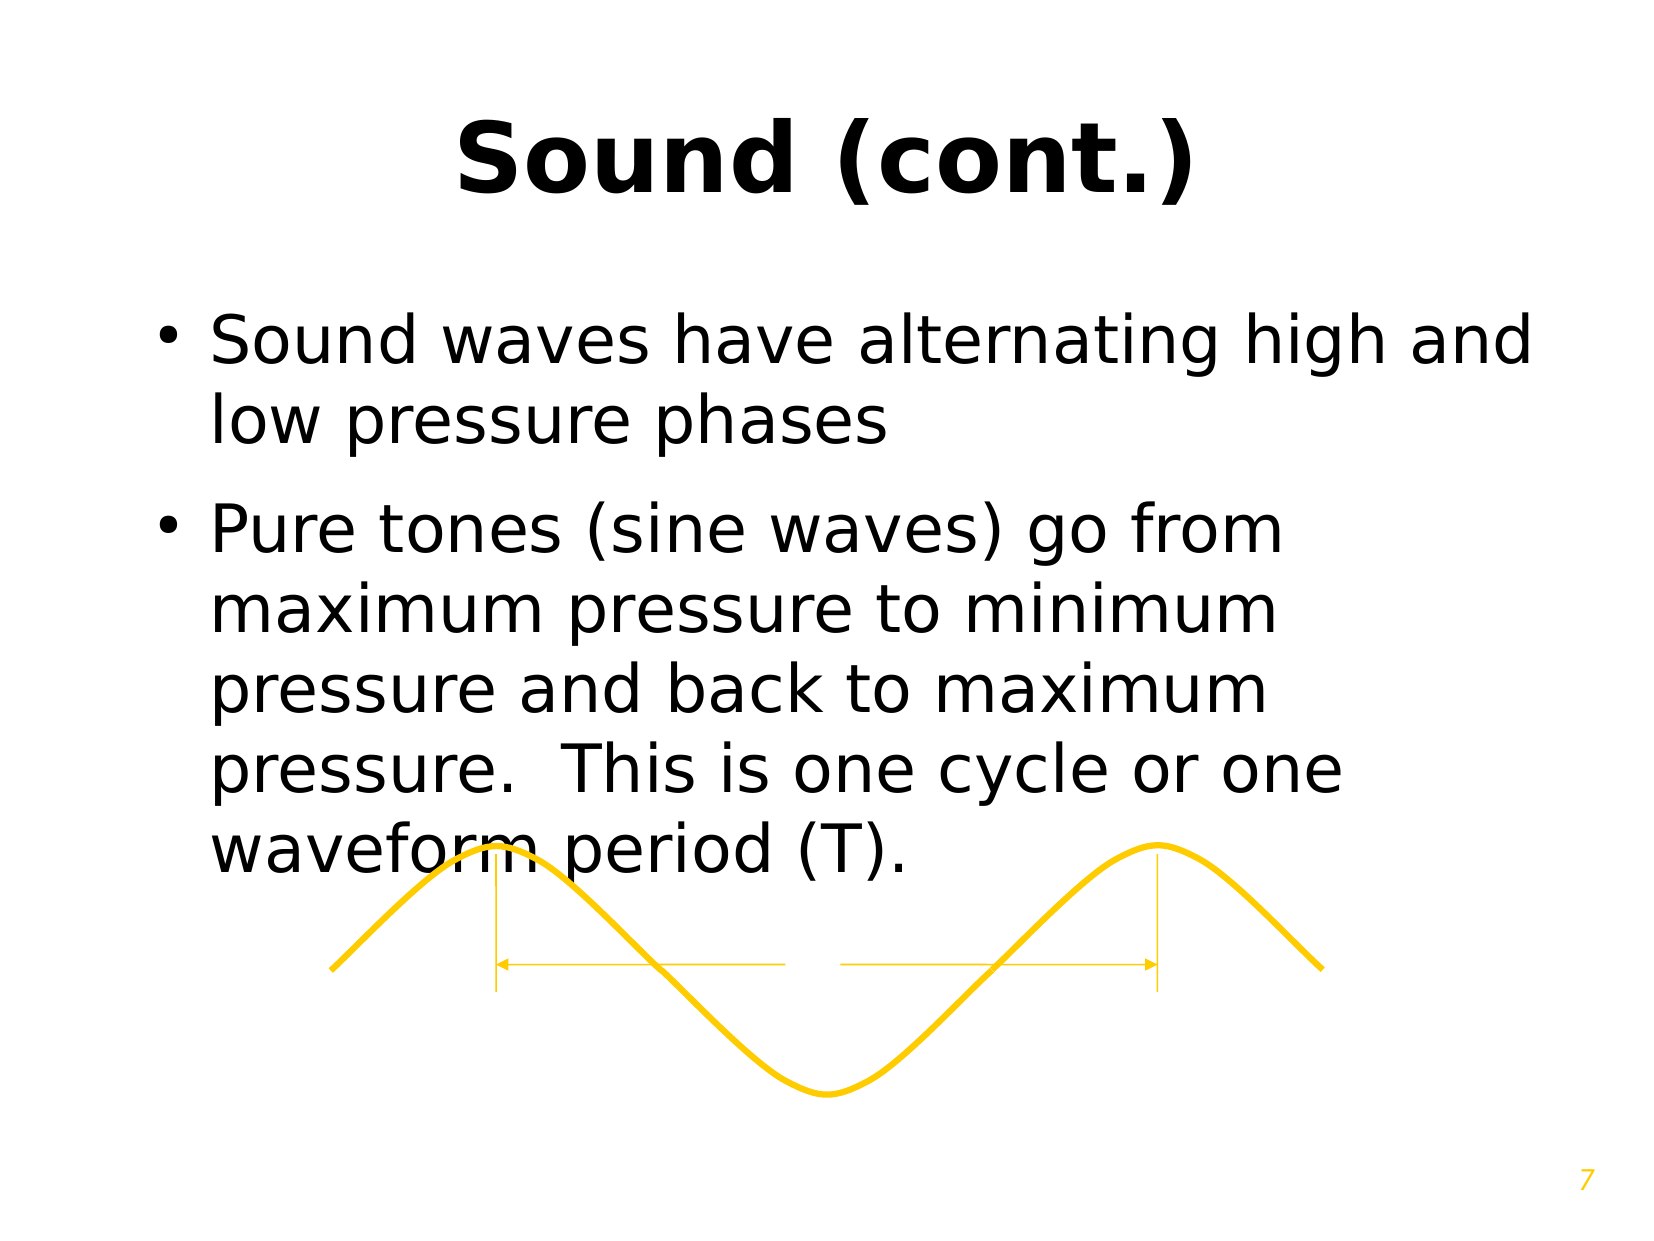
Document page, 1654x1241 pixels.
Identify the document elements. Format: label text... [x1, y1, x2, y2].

text_box T [743, 936, 896, 997]
list Sound waves have alternating high and low pressure phases Pure tones (sine waves) go from maximum pressure to minimum pressure and back to maximum pressure. This is one cycle or one waveform period (T). [124, 289, 1571, 1108]
title Sound (cont.) [82, 49, 1571, 257]
slide_number <skaitlis> [1339, 1153, 1610, 1241]
